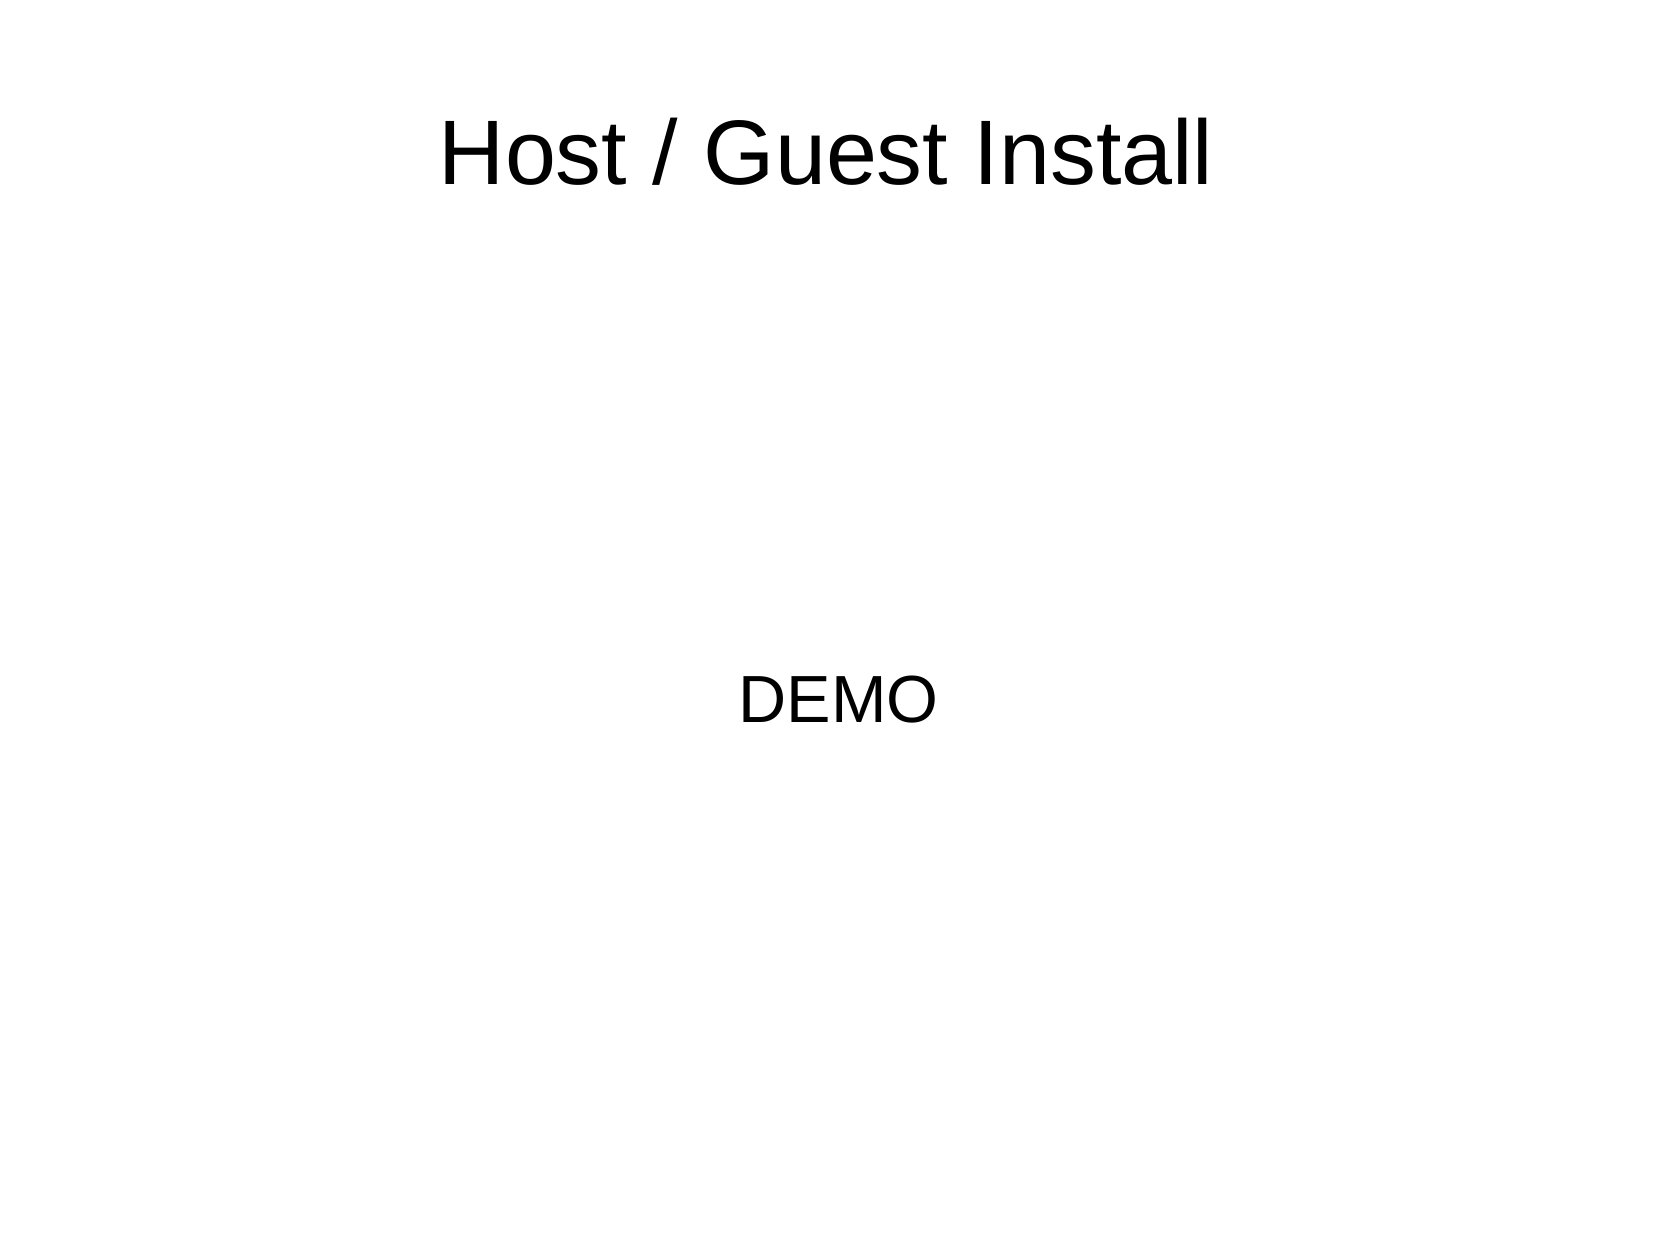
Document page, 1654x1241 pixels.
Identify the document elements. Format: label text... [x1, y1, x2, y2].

subtitle DEMO [82, 290, 1571, 1109]
title Host / Guest Install [82, 49, 1571, 257]
